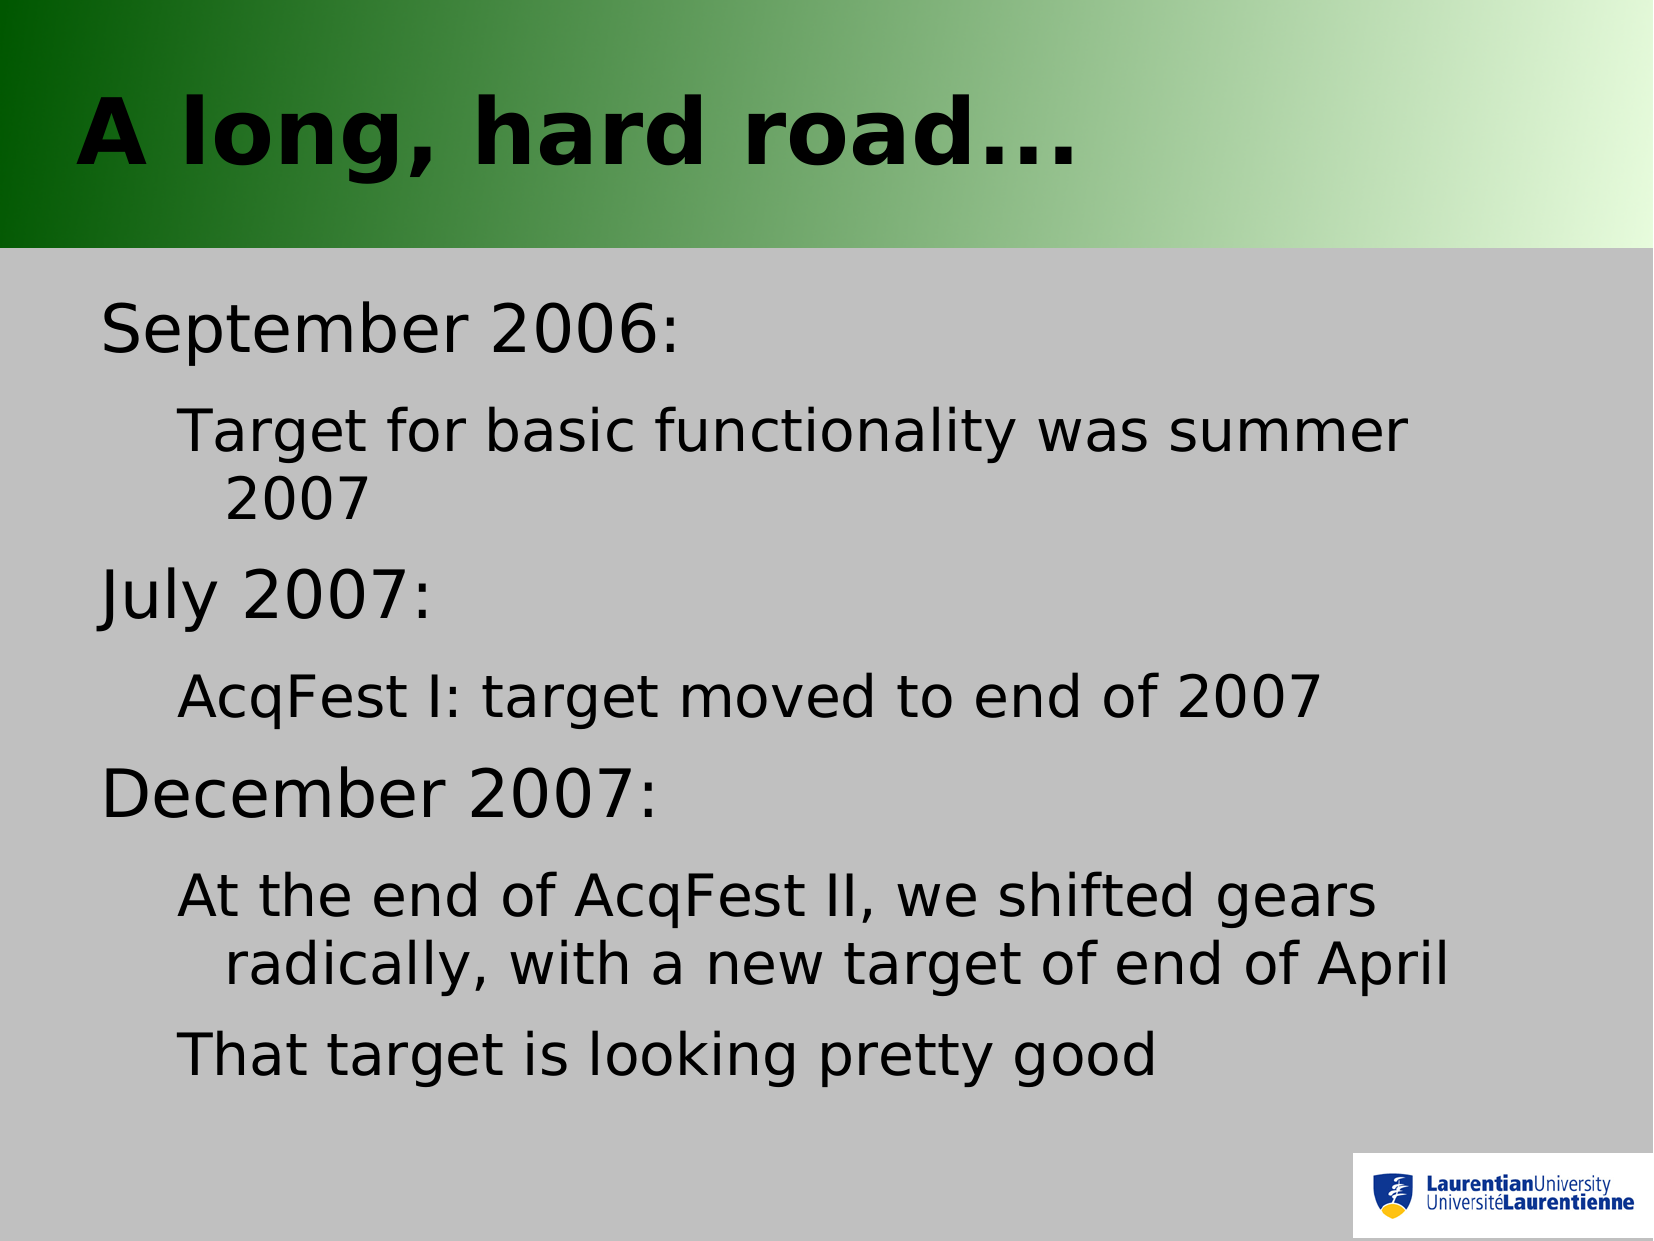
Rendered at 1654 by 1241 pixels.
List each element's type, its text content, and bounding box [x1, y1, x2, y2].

picture [1353, 1153, 1653, 1238]
picture [0, 0, 1653, 248]
list September 2006: Target for basic functionality was summer 2007 July 2007: AcqFest I: target moved to end of 2007 December 2007: At the end of AcqFest II, we shifted gears radically, with a new target of end of April That target is looking pretty good [82, 290, 1571, 1109]
title A long, hard road... [76, 29, 1565, 237]
